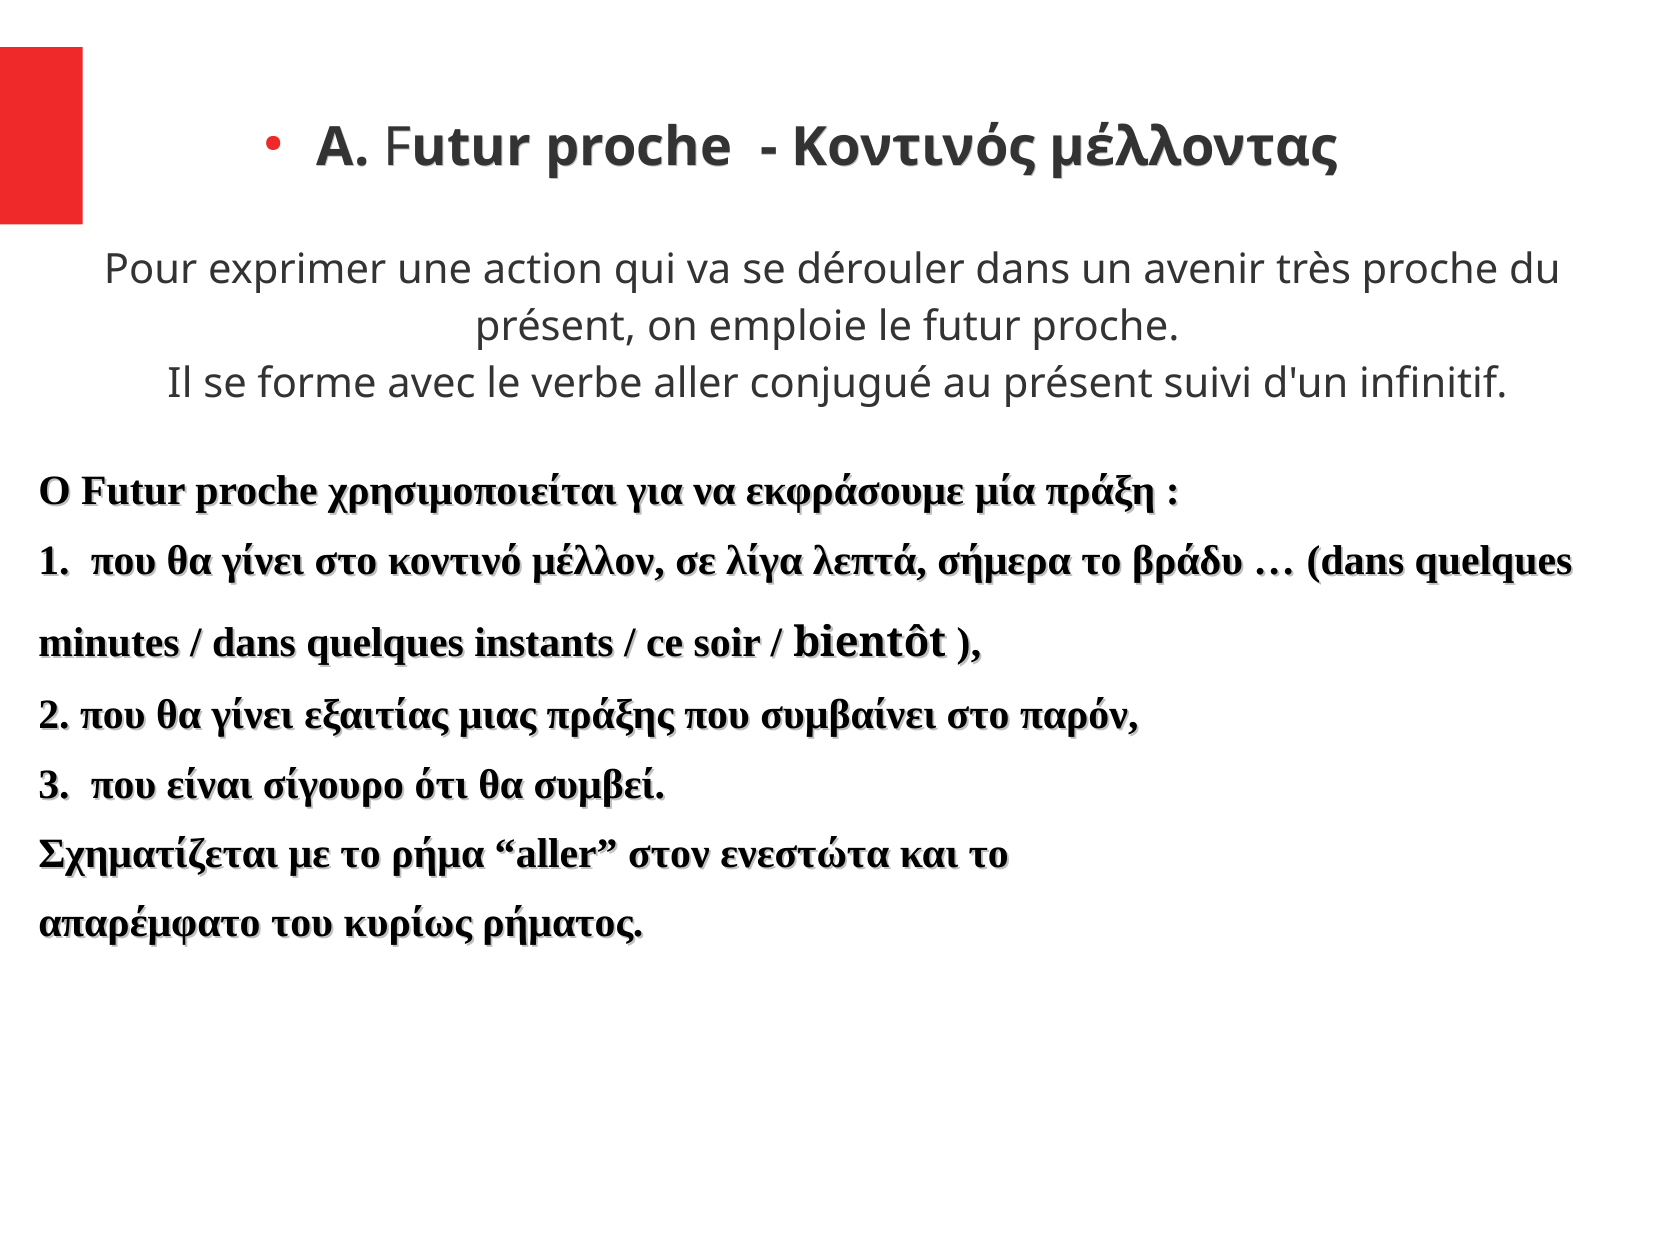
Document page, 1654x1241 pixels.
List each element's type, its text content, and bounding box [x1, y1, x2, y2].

text_box Ο Futur proche χρησιμοποιείται για να εκφράσουμε μία πράξη : 1. που θα γίνει στο κοντινό μέλλον, σε λίγα λεπτά, σήμερα το βράδυ … (dans quelques minutes / dans quelques instants / ce soir / bientôt ), 2. που θα γίνει εξαιτίας μιας πράξης που συμβαίνει στο παρόν, 3. που είναι σίγουρο ότι θα συμβεί. Σχηματίζεται με το ρήμα “aller” στον ενεστώτα και το απαρέμφατο του κυρίως ρήματος. [23, 437, 1634, 1049]
list Α. Futur proche - Κοντινός μέλλοντας Pour exprimer une action qui va se dérouler dans un avenir très proche du présent, on emploie le futur proche. Il se forme avec le verbe aller conjugué au présent suivi d'un infinitif. [11, 107, 1583, 532]
